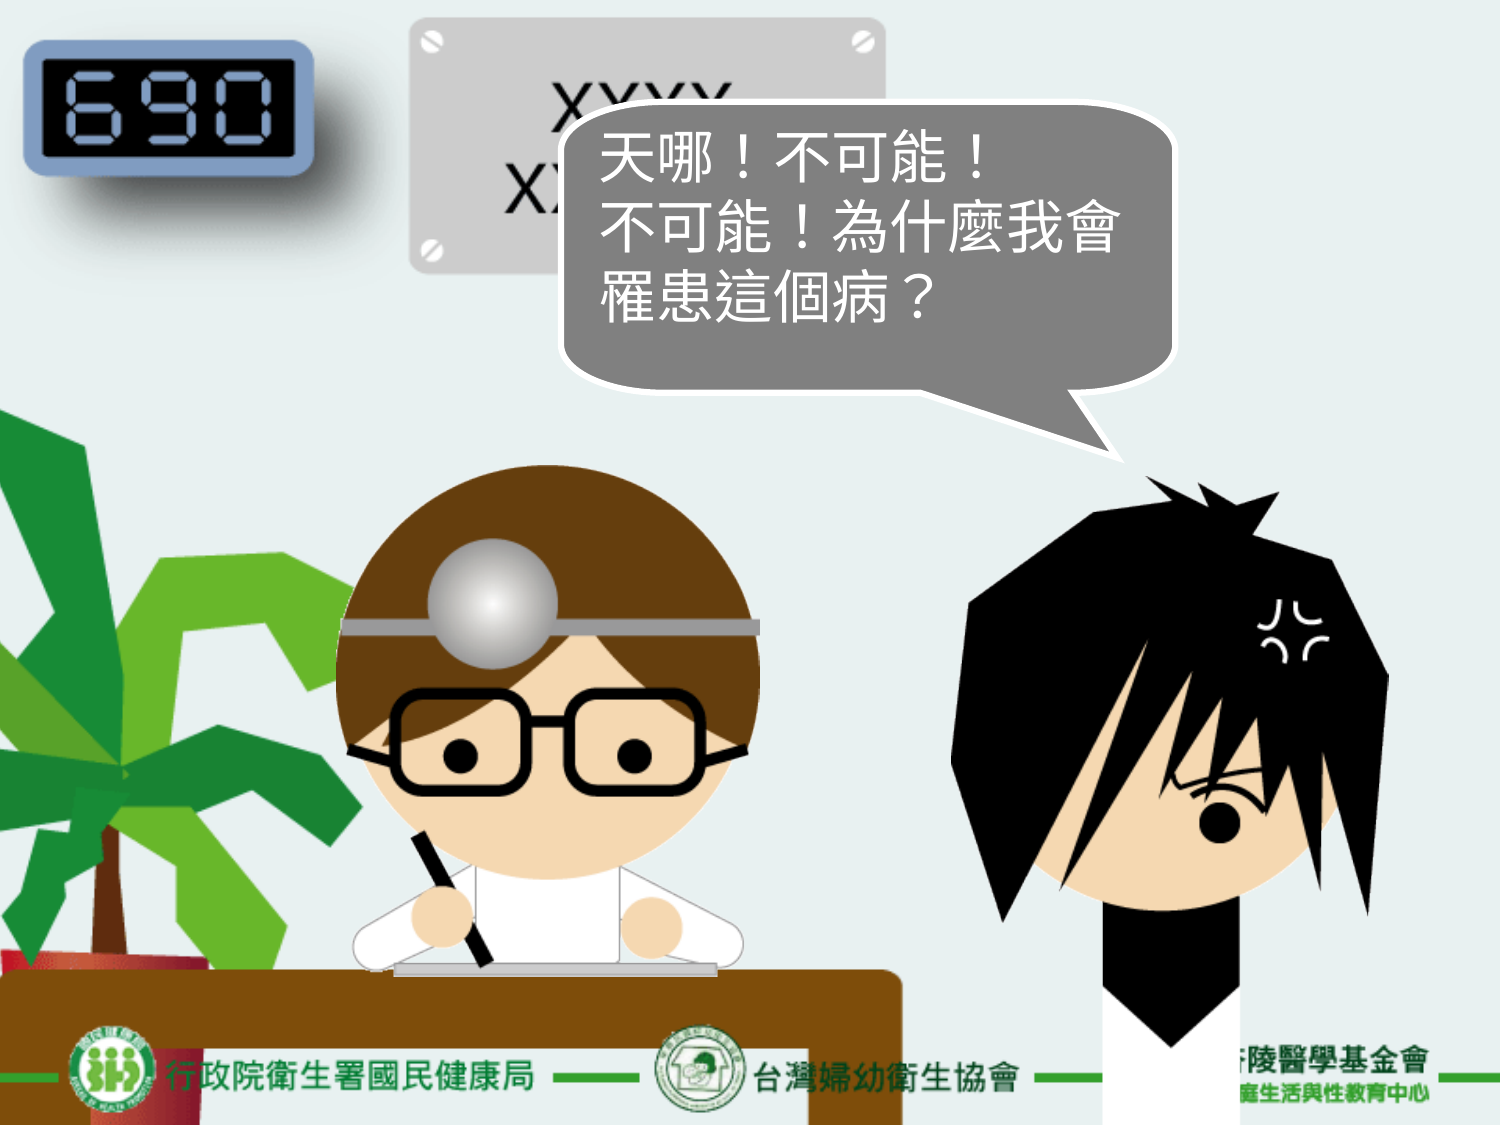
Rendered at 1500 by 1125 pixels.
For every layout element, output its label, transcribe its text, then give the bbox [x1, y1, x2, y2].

picture [0, 0, 1500, 1125]
text_box 天哪！不可能！ 不可能！為什麼我會罹患這個病？ [560, 101, 1176, 458]
